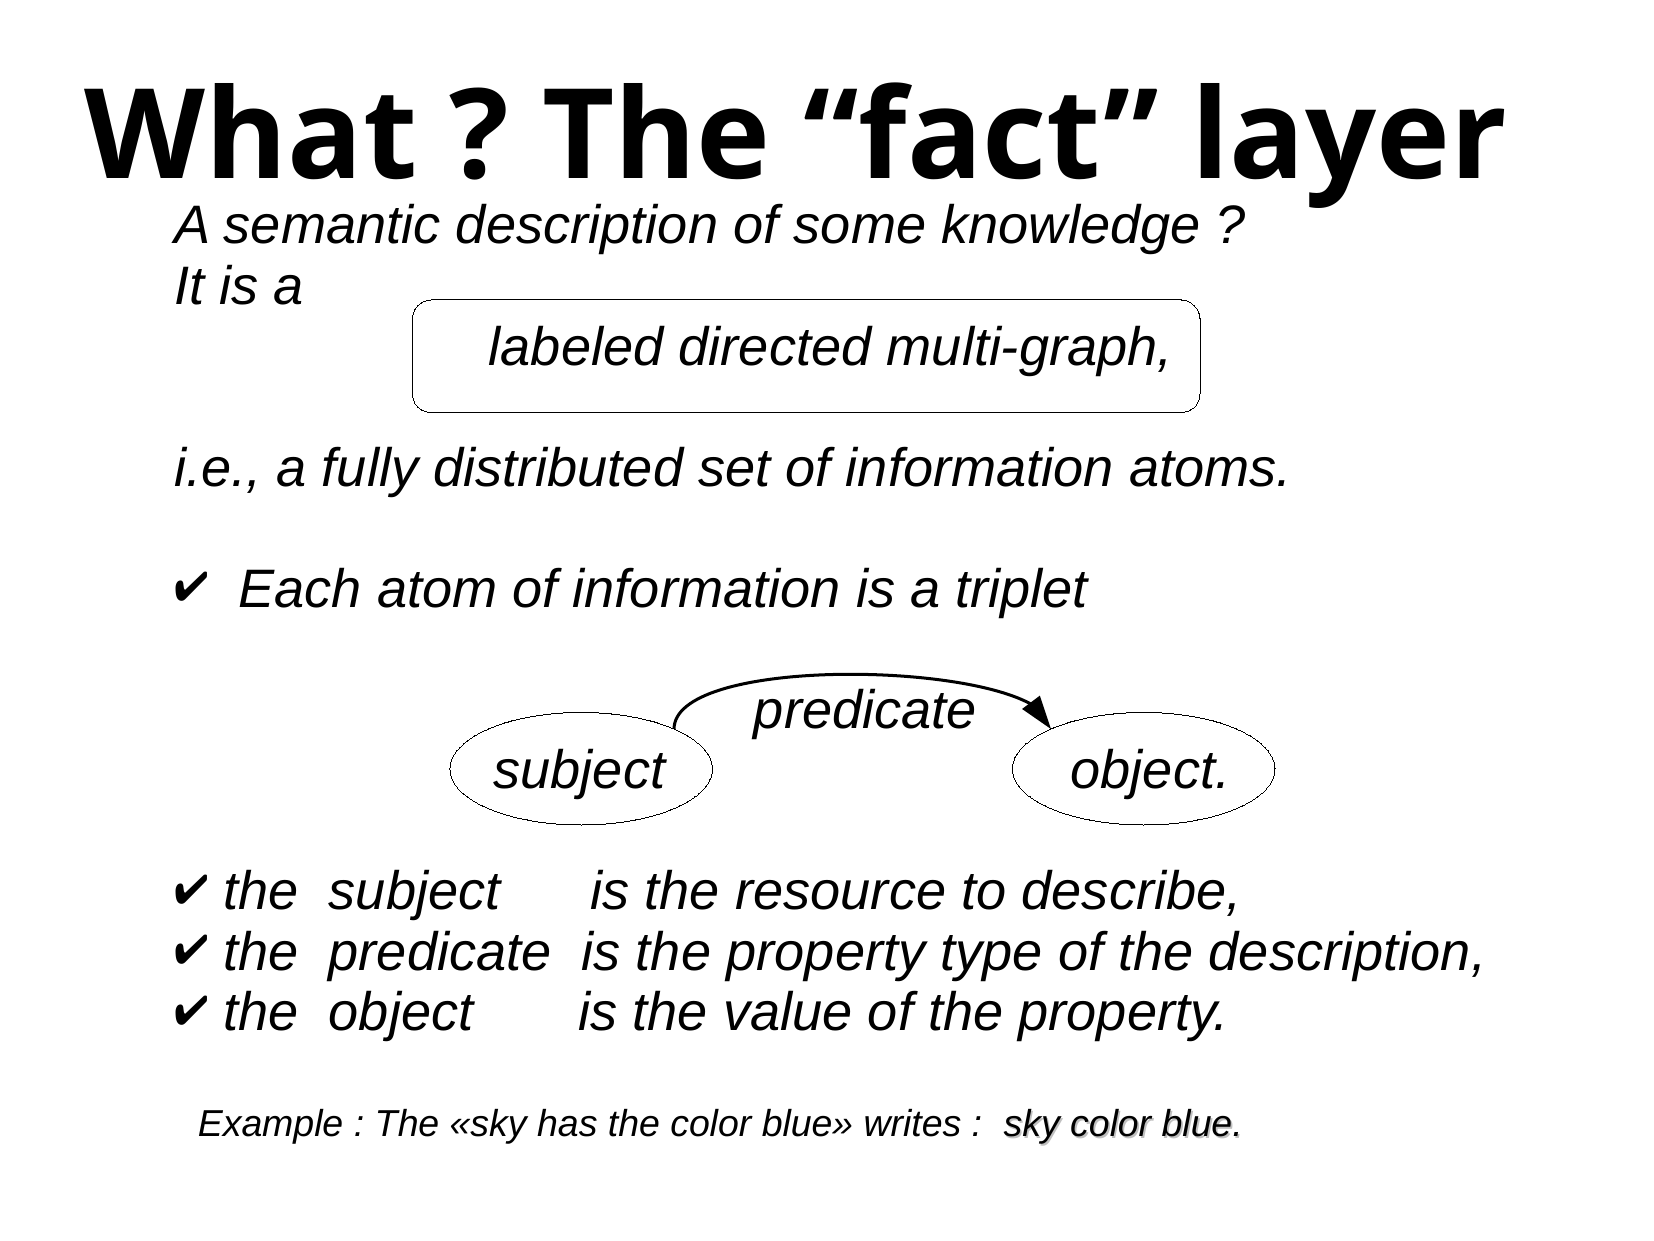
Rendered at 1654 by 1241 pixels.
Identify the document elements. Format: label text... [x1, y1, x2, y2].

text_box What ? The “fact” layer [37, 37, 1538, 245]
text_box A semantic description of some knowledge ? It is a labeled directed multi-graph, i.e., a fully distributed set of information atoms. Each atom of information is a triplet predicate subject object. the subject is the resource to describe, the predicate is the property type of the description, the object is the value of the property. Example : The «sky has the color blue» writes : sky color blue. [159, 187, 1503, 1153]
